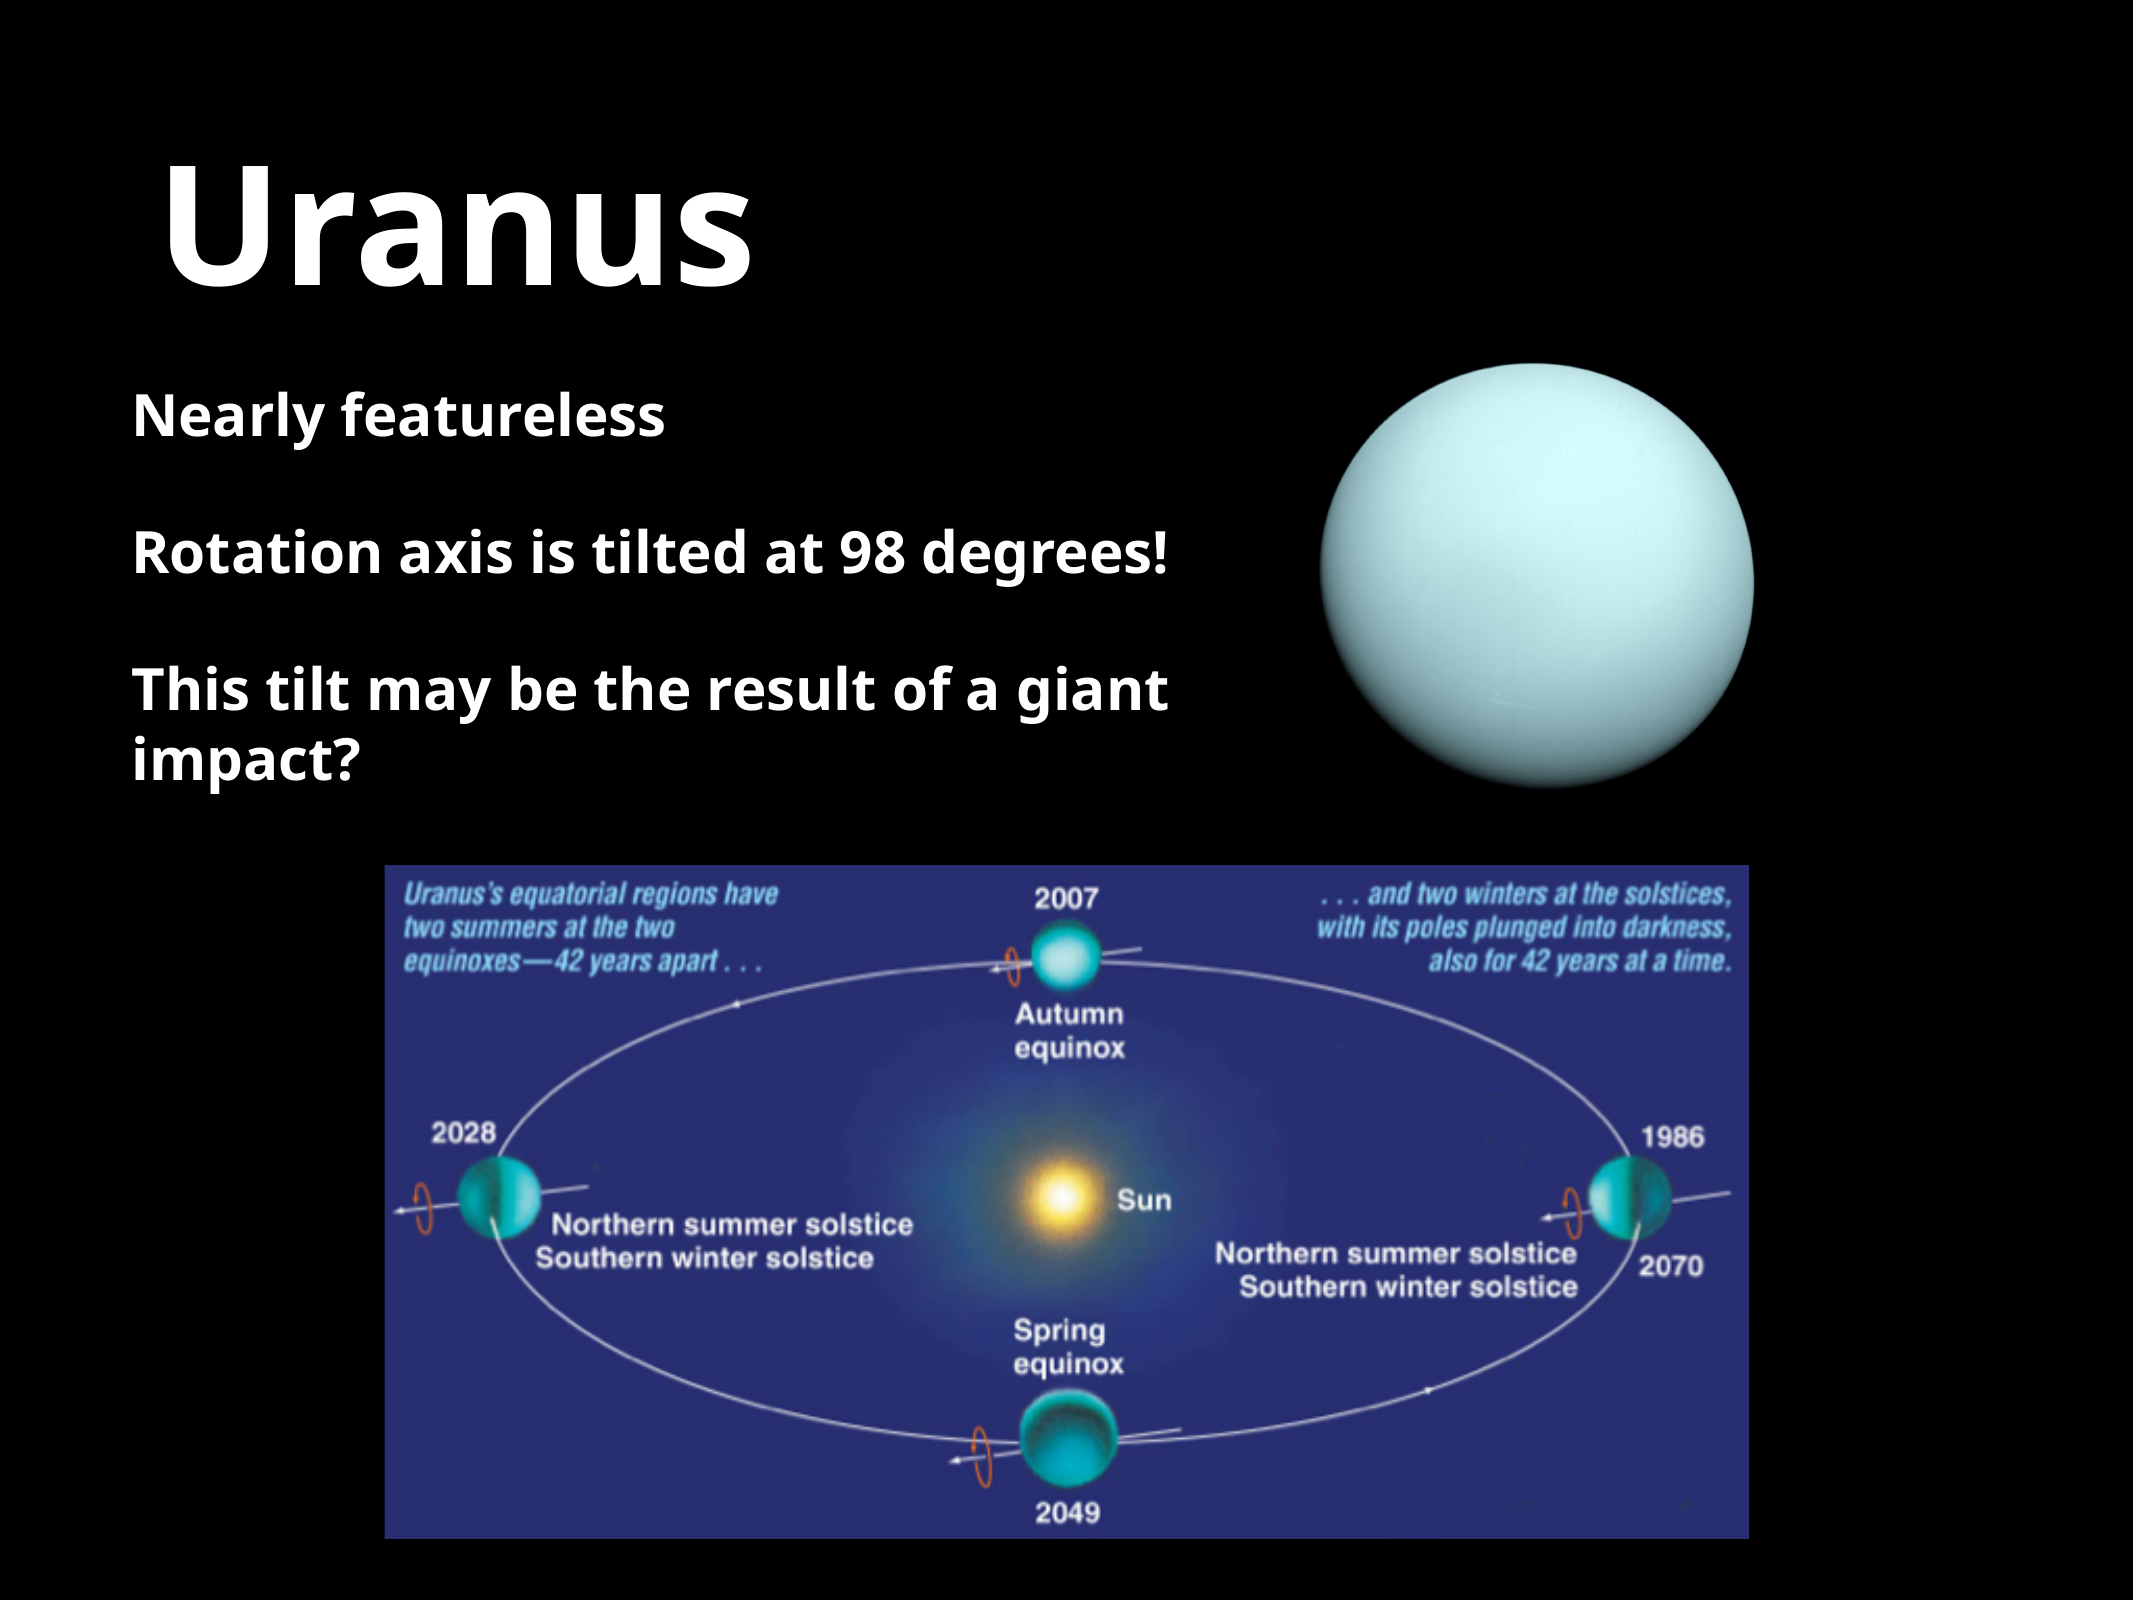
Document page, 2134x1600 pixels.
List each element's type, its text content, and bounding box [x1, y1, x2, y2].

picture [384, 865, 1749, 1539]
title Uranus [156, 41, 1978, 396]
picture [1272, 309, 1807, 844]
list Nearly featureless Rotation axis is tilted at 98 degrees! This tilt may be the result of a giant impact? [74, 378, 1255, 1410]
